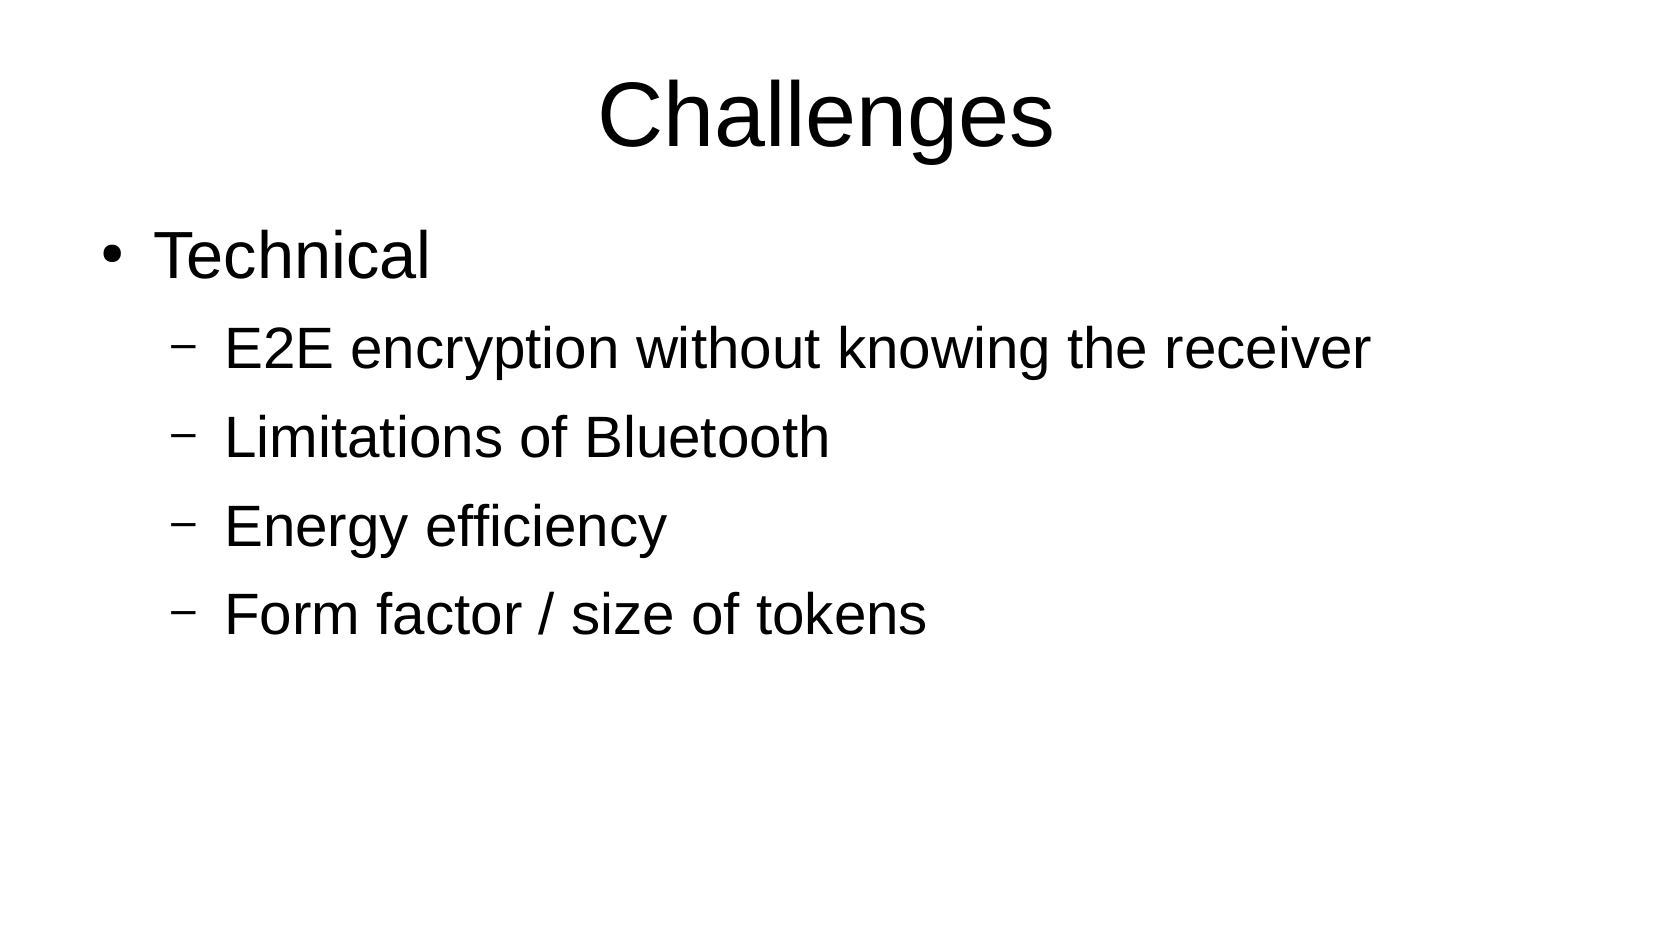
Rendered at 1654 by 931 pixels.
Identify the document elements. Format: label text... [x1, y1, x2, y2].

title Challenges [82, 37, 1571, 193]
list Technical E2E encryption without knowing the receiver Limitations of Bluetooth Energy efficiency Form factor / size of tokens [82, 217, 1571, 758]
